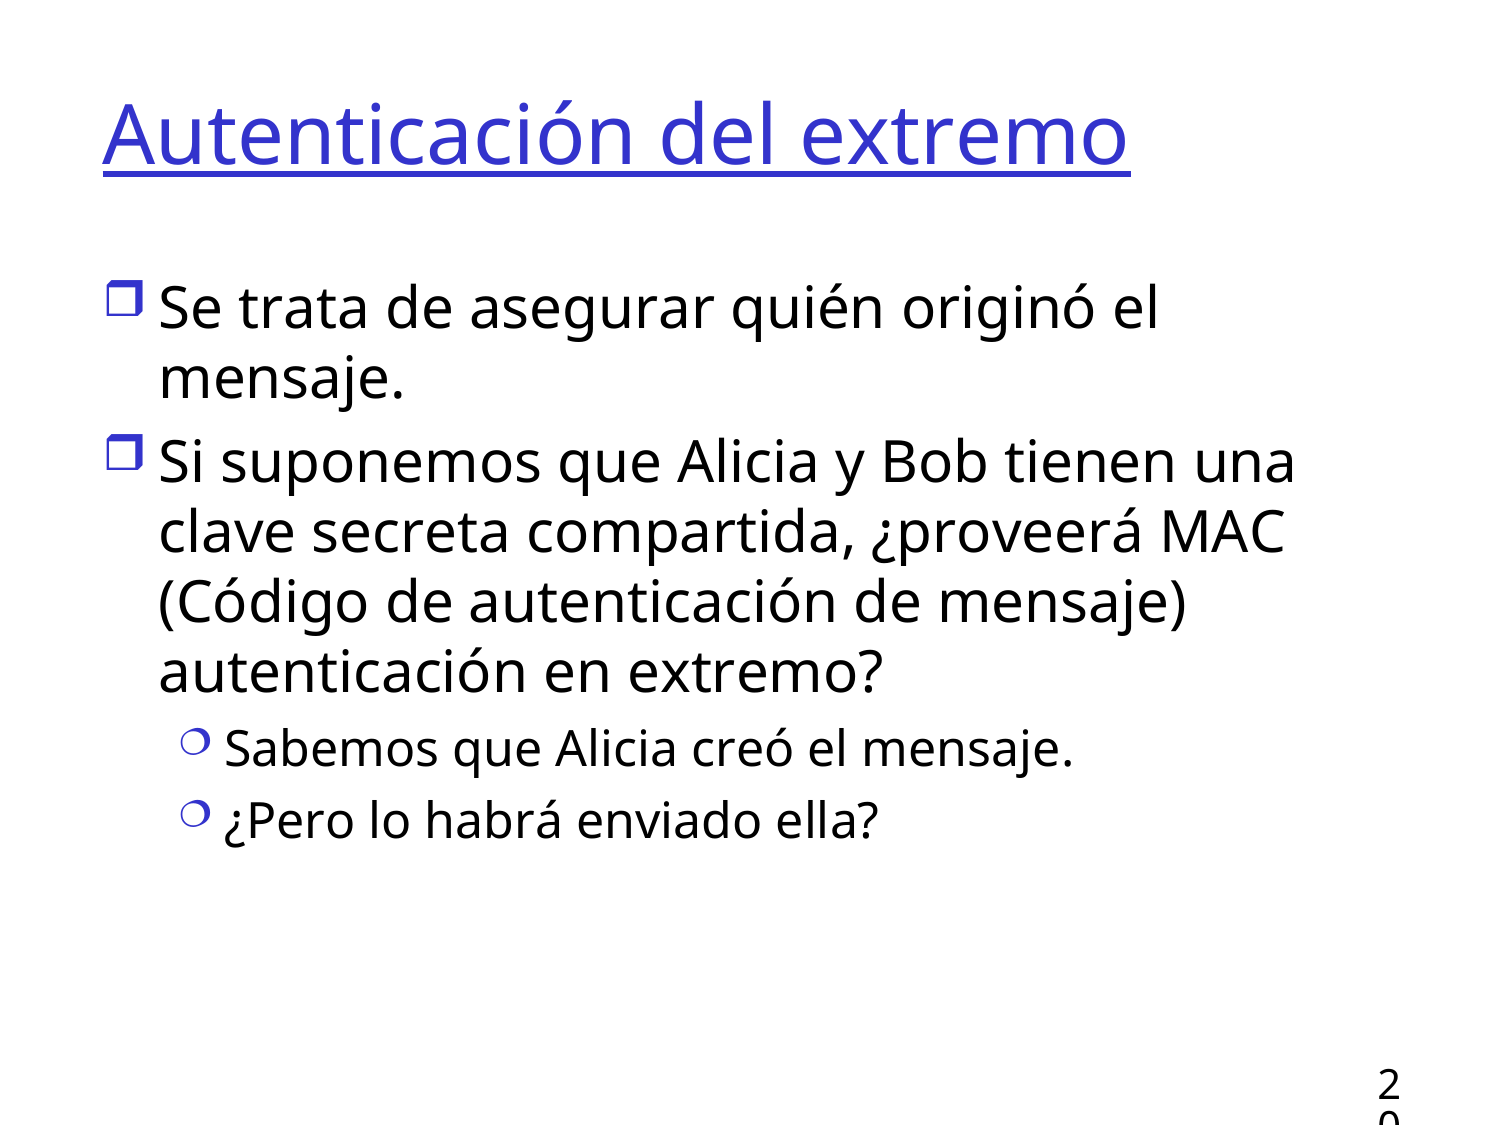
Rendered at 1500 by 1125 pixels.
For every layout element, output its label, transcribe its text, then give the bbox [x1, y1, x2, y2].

title Autenticación del extremo [87, 37, 1363, 226]
list Se trata de asegurar quién originó el mensaje. Si suponemos que Alicia y Bob tienen una clave secreta compartida, ¿proveerá MAC (Código de autenticación de mensaje) autenticación en extremo? Sabemos que Alicia creó el mensaje. ¿Pero lo habrá enviado ella? [87, 262, 1363, 1026]
